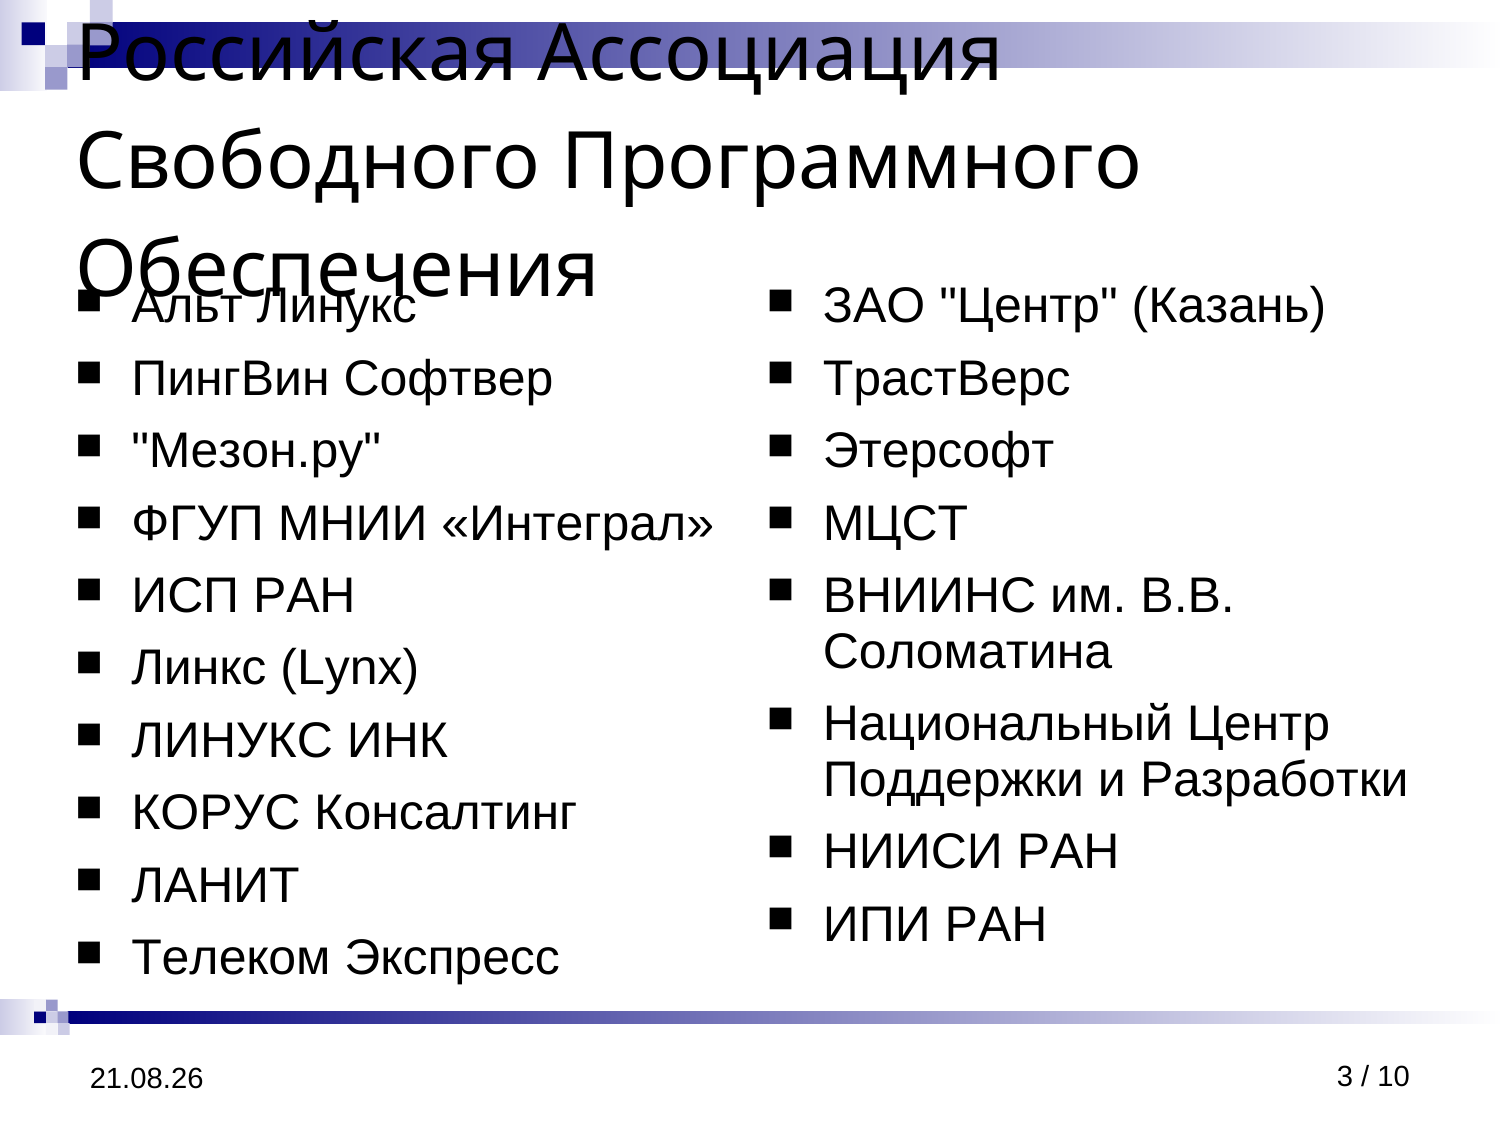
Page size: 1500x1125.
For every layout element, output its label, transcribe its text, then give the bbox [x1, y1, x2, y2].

list ЗАО "Центр" (Казань) ТрастВерс Этерсофт МЦСТ ВНИИНС им. В.В. Соломатина Национальный Центр Поддержки и Разработки НИИСИ РАН ИПИ РАН [766, 277, 1426, 952]
list Альт Линукс ПингВин Софтвер "Мезон.ру" ФГУП МНИИ «Интеграл» ИСП РАН Линкс (Lynx) ЛИНУКС ИНК КОРУС Консалтинг ЛАНИТ Телеком Экспресс [75, 277, 734, 986]
title Российская Ассоциация Свободного Программного Обеспечения [75, 40, 1426, 276]
